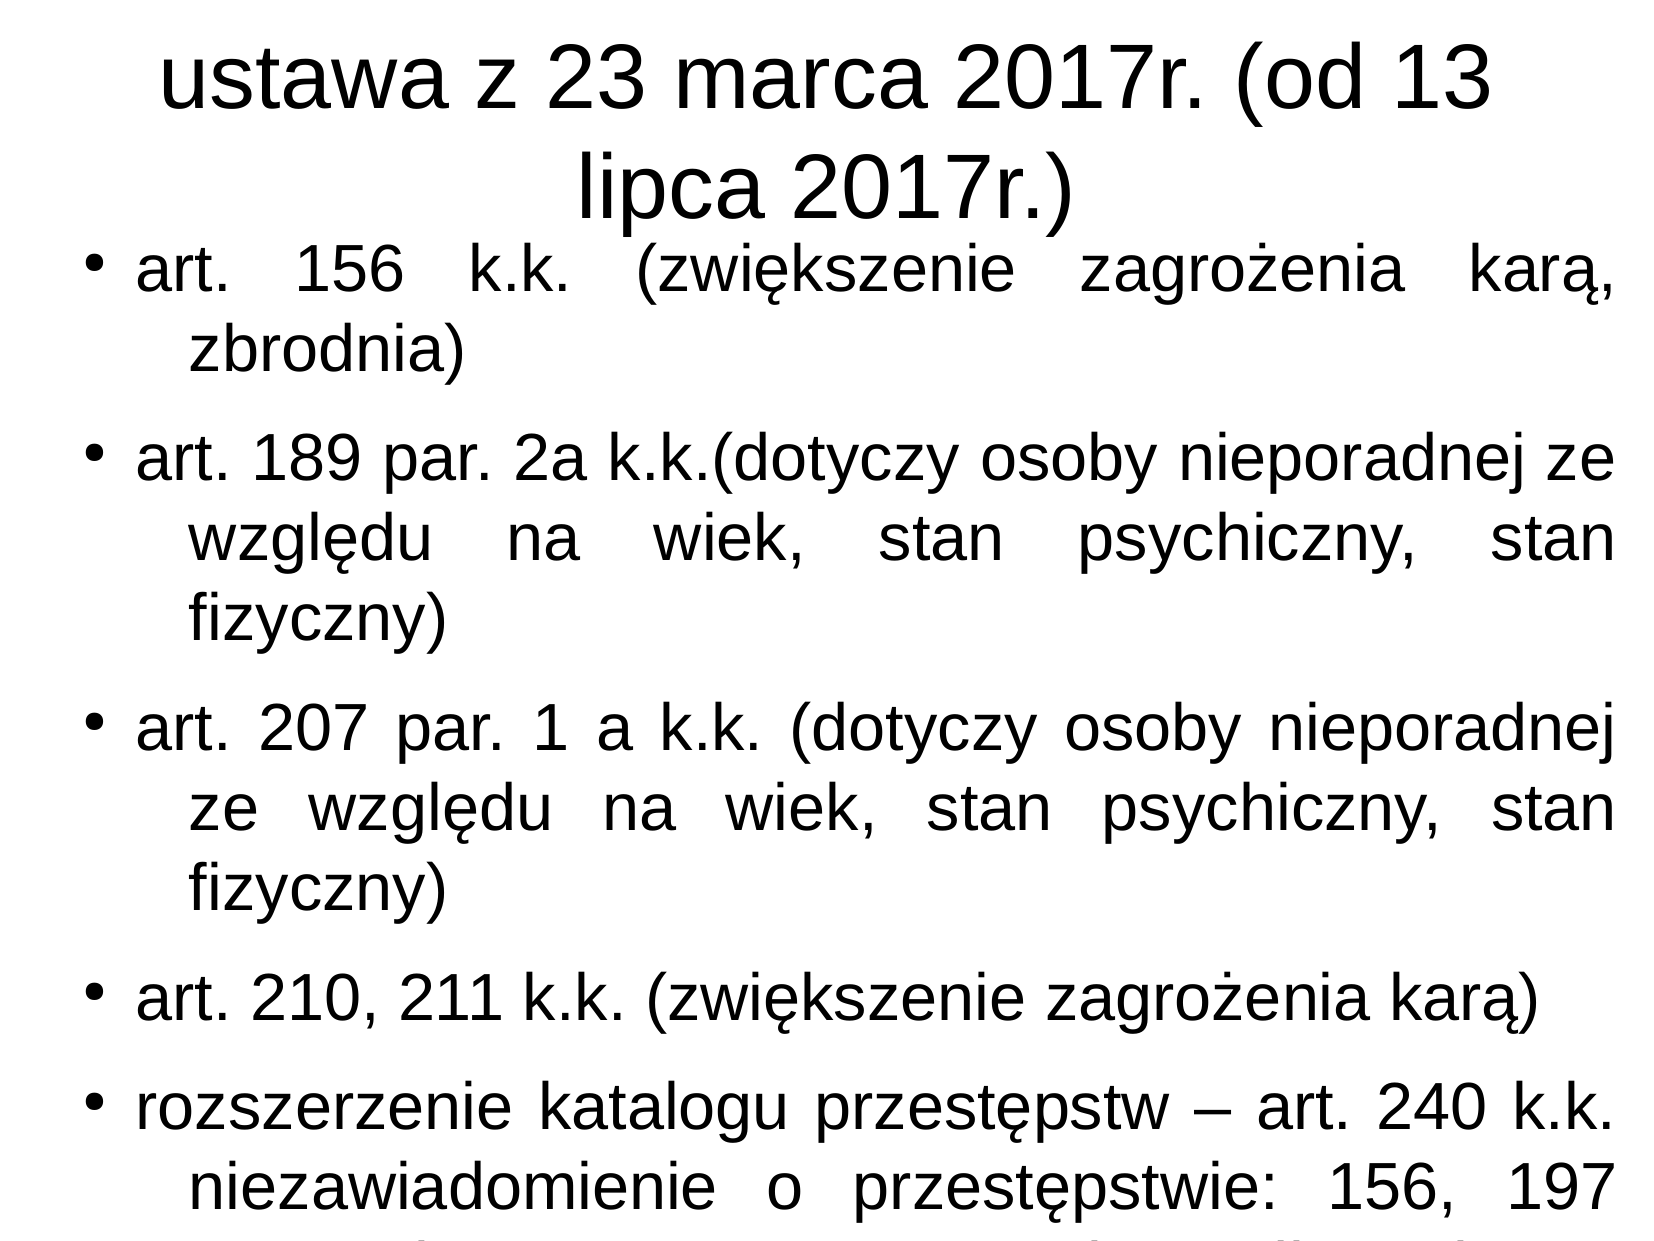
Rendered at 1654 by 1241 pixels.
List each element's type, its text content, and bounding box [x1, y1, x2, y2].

title ustawa z 23 marca 2017r. (od 13 lipca 2017r.) [82, 17, 1571, 224]
list art. 156 k.k. (zwiększenie zagrożenia karą, zbrodnia) art. 189 par. 2a k.k.(dotyczy osoby nieporadnej ze względu na wiek, stan psychiczny, stan fizyczny) art. 207 par. 1 a k.k. (dotyczy osoby nieporadnej ze względu na wiek, stan psychiczny, stan fizyczny) art. 210, 211 k.k. (zwiększenie zagrożenia karą) rozszerzenie katalogu przestępstw – art. 240 k.k. niezawiadomienie o przestępstwie: 156, 197 par. 3 i 4, 198, 200 oraz nie podlega karze pokrzywdzony, który nie zawiadamia [47, 224, 1619, 1241]
